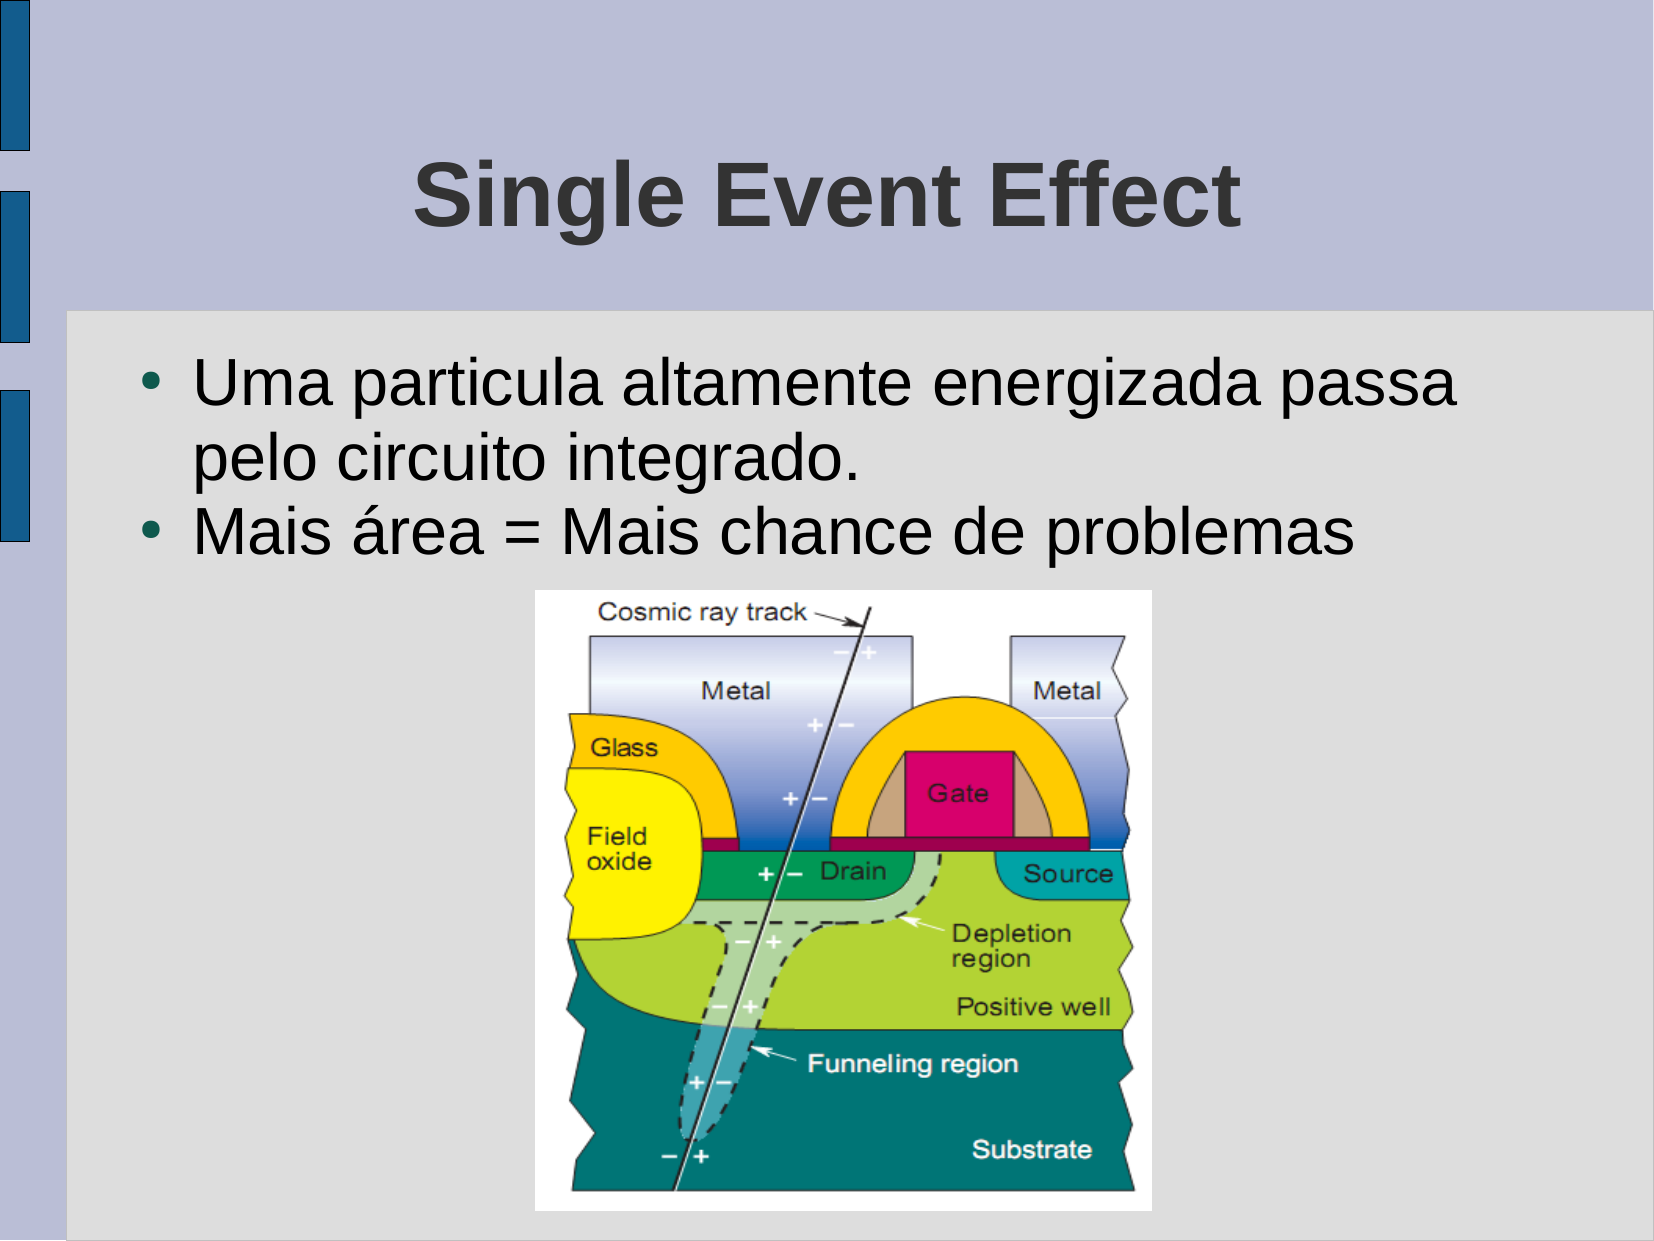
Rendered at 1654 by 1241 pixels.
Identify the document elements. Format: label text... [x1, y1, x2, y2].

list Uma particula altamente energizada passa pelo circuito integrado. Mais área = Mais chance de problemas [121, 344, 1534, 1127]
picture [535, 590, 1152, 1211]
title Single Event Effect [121, 91, 1534, 299]
